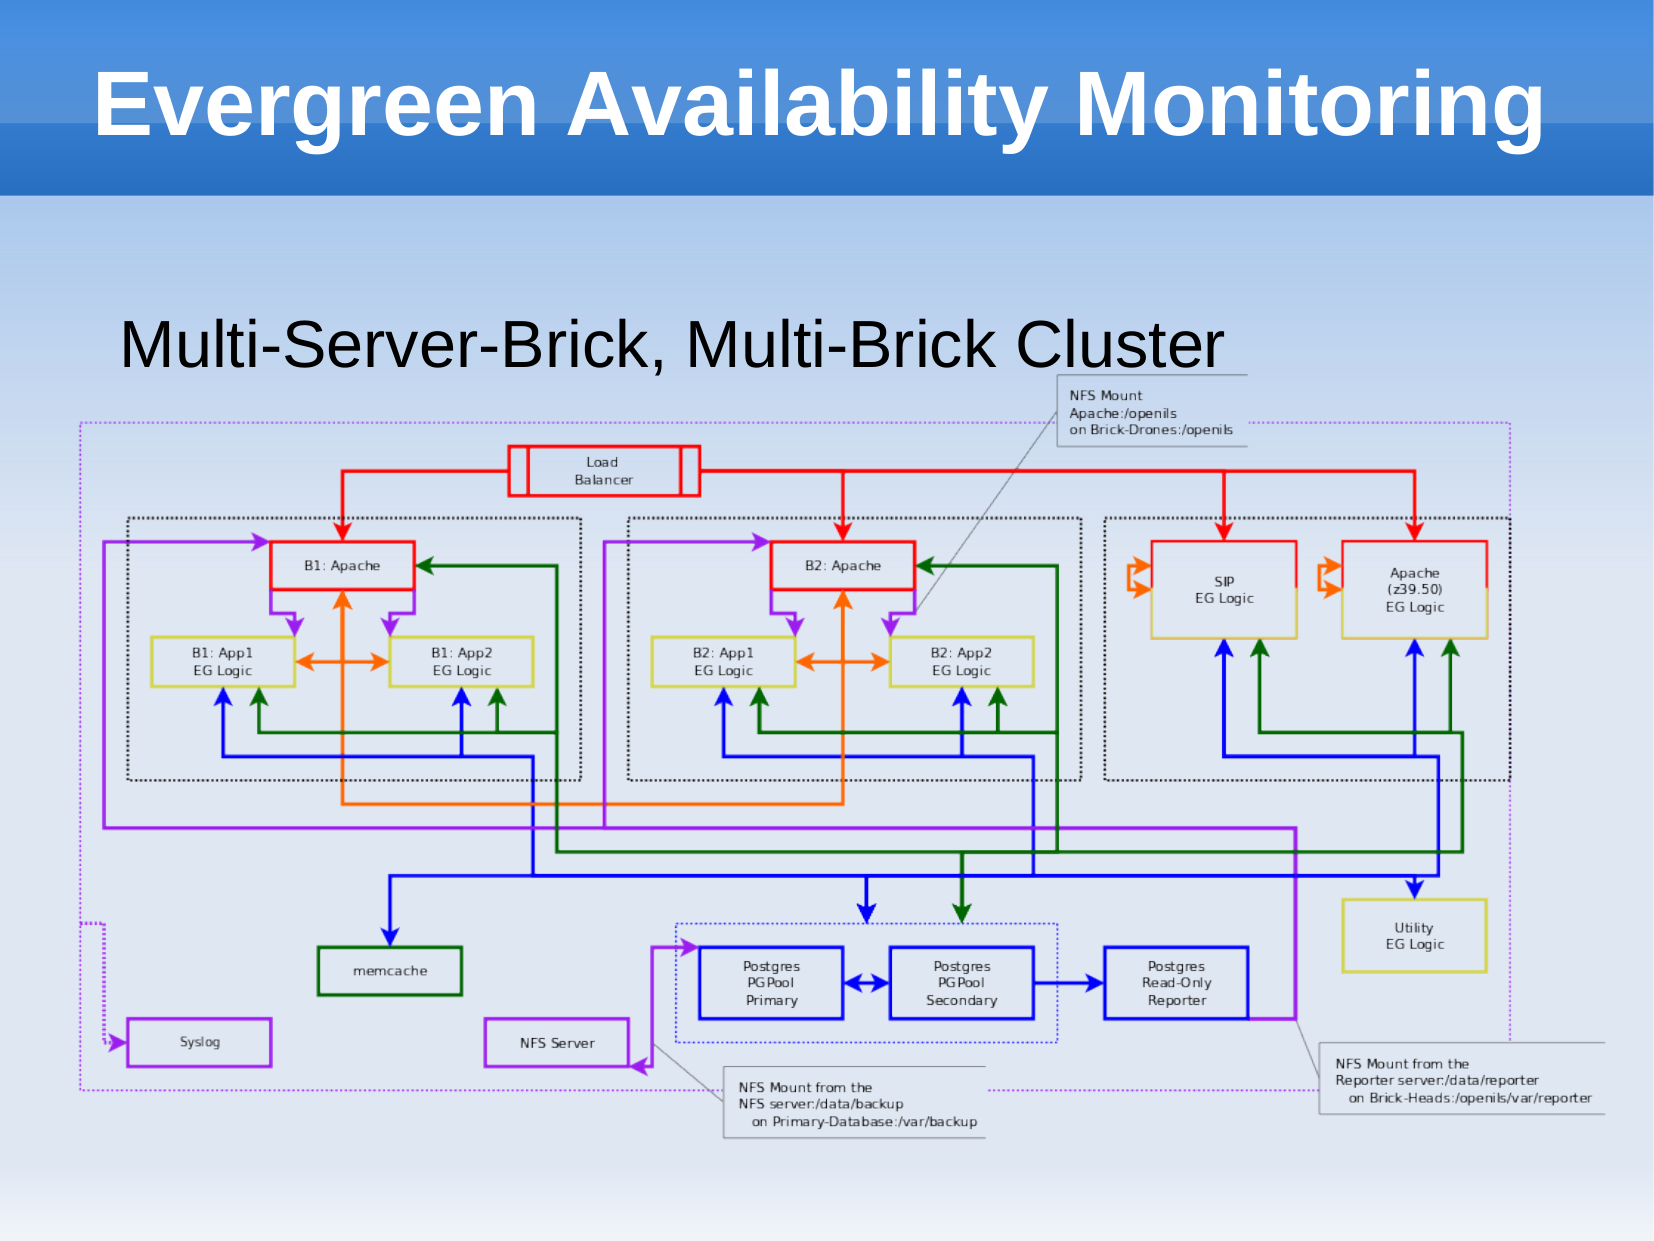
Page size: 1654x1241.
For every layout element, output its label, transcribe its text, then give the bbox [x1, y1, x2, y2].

text_box Multi-Server-Brick, Multi-Brick Cluster [105, 300, 1245, 390]
picture [0, 0, 1654, 1241]
title Evergreen Availability Monitoring [76, 0, 1565, 208]
